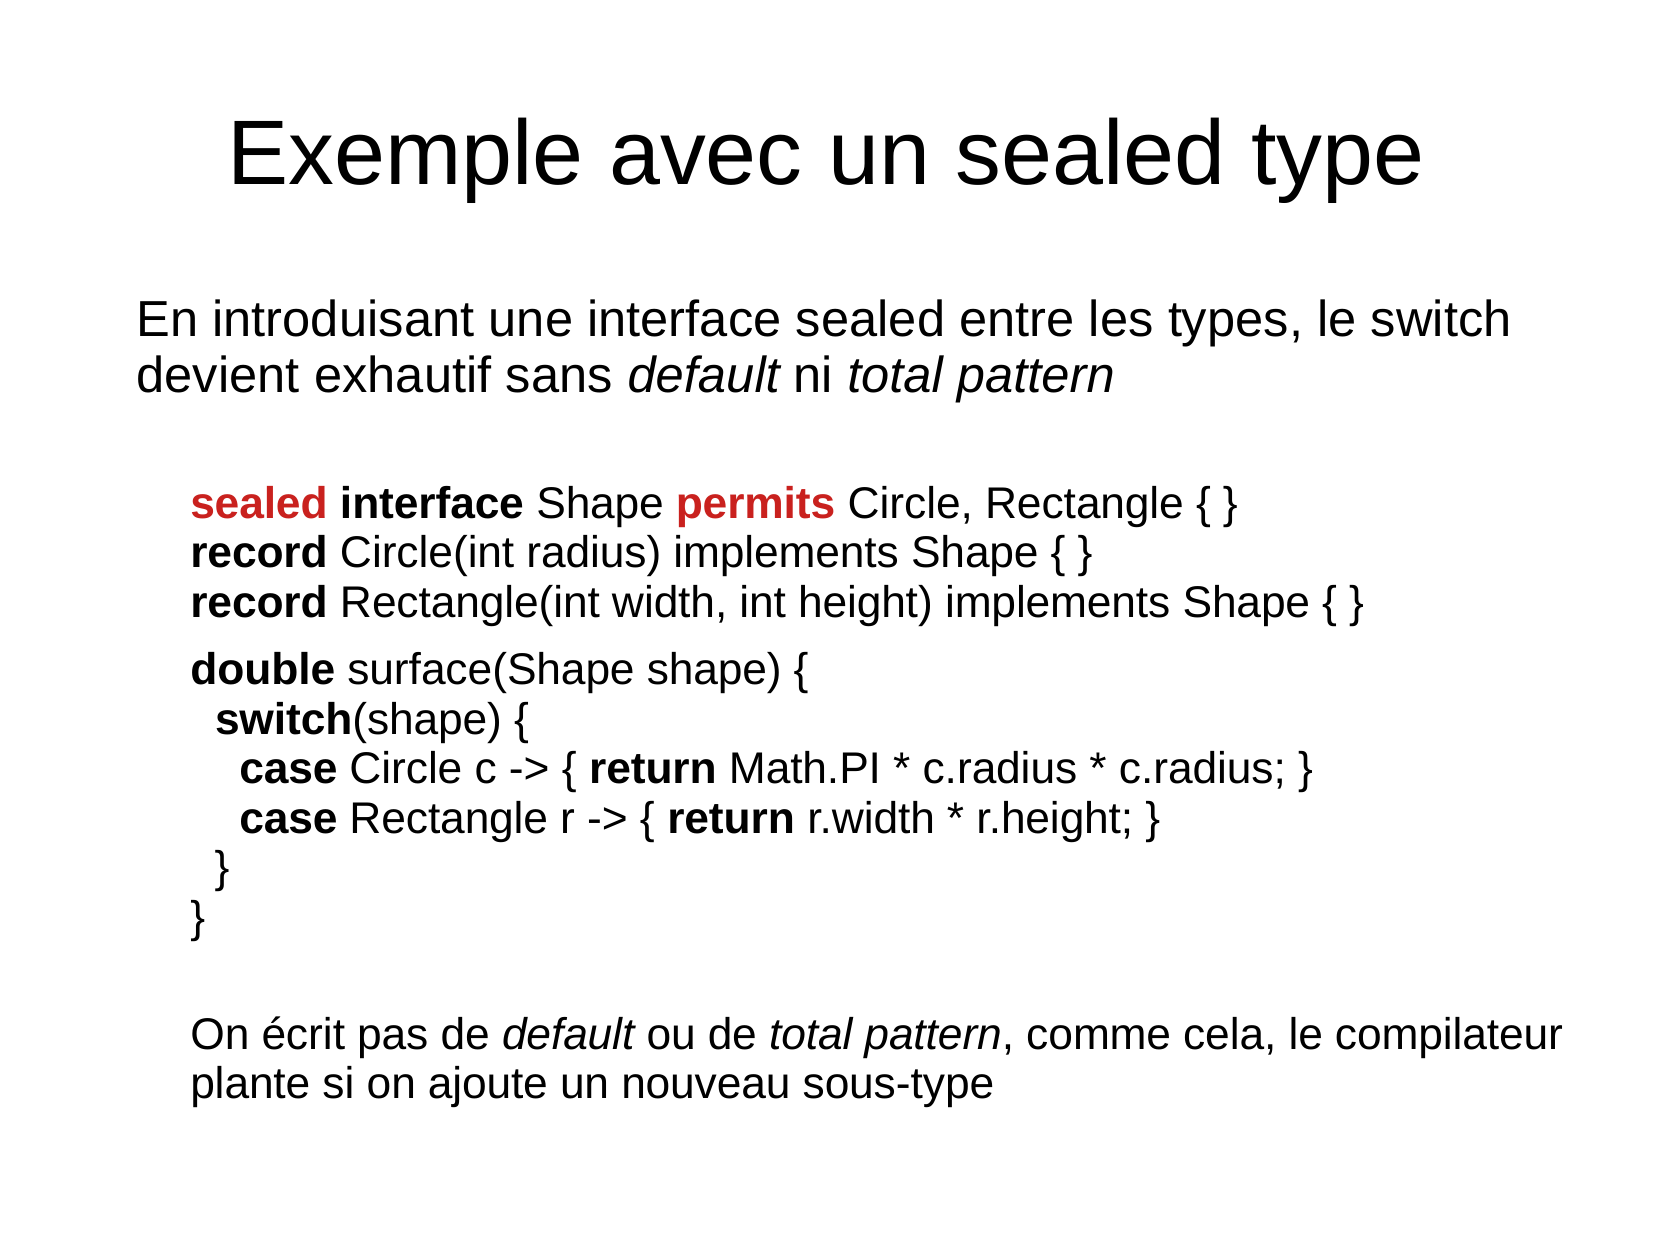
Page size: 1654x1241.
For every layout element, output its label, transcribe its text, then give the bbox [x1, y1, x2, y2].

title Exemple avec un sealed type [82, 49, 1571, 257]
list En introduisant une interface sealed entre les types, le switch devient exhautif sans default ni total pattern sealed interface Shape permits Circle, Rectangle { } record Circle(int radius) implements Shape { } record Rectangle(int width, int height) implements Shape { } double surface(Shape shape) { switch(shape) { case Circle c -> { return Math.PI * c.radius * c.radius; } case Rectangle r -> { return r.width * r.height; } } } On écrit pas de default ou de total pattern, comme cela, le compilateur plante si on ajoute un nouveau sous-type [82, 290, 1571, 1111]
